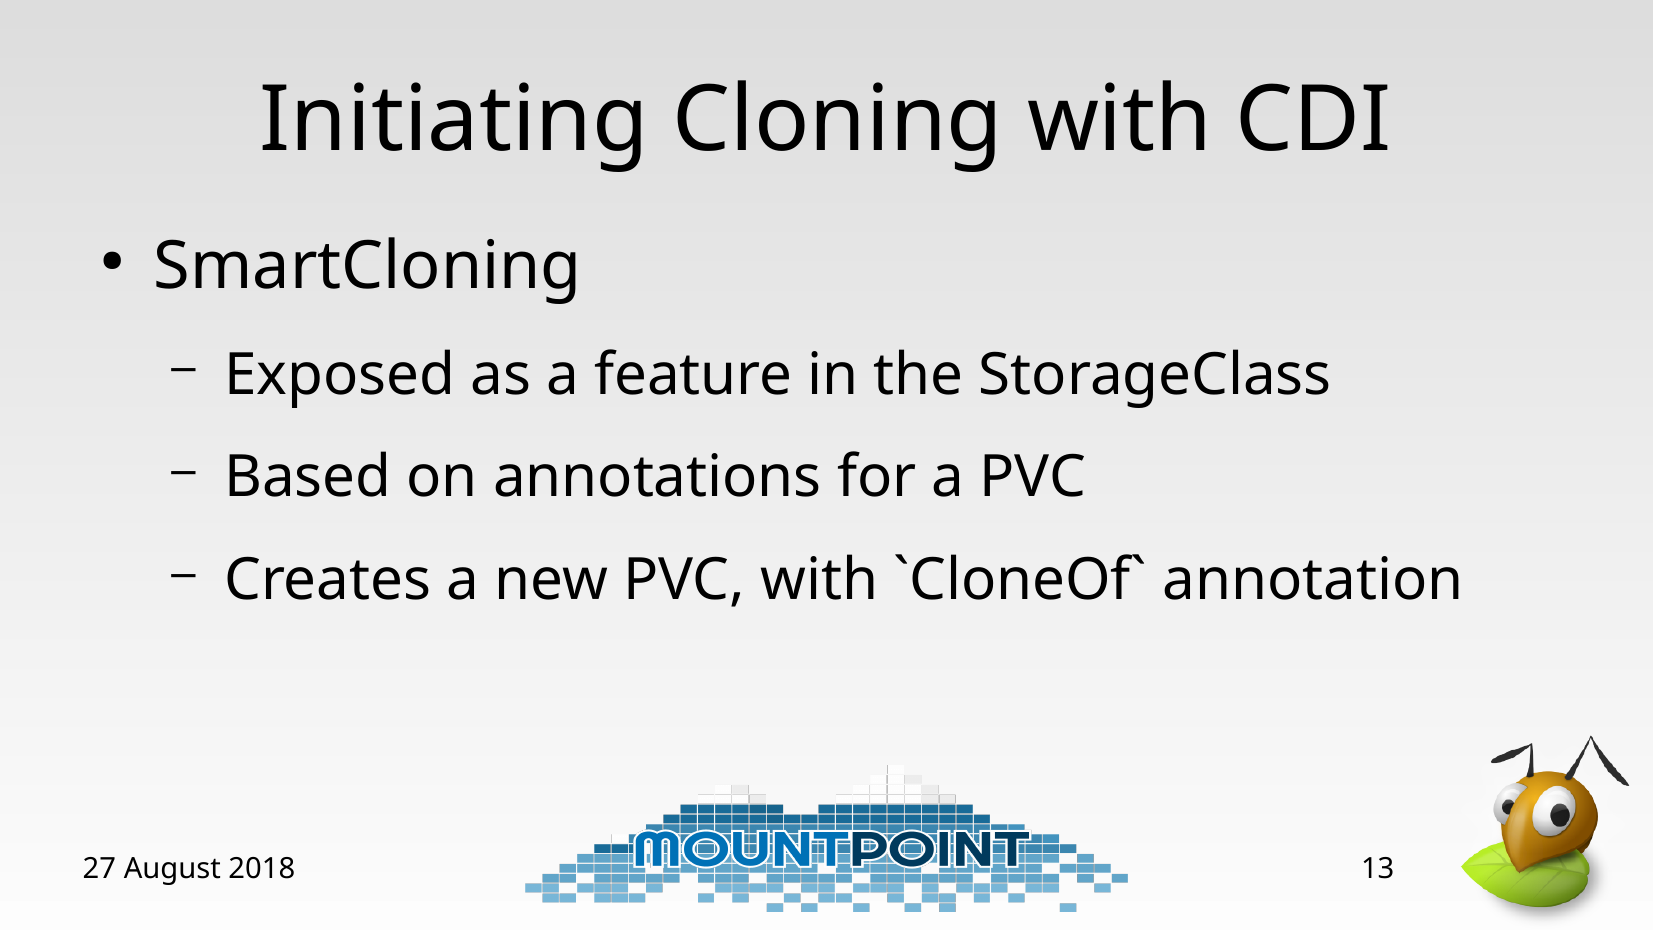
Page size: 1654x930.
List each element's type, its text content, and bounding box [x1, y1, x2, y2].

picture [525, 765, 1128, 912]
title Initiating Cloning with CDI [82, 37, 1571, 193]
picture [1432, 727, 1653, 930]
list SmartCloning Exposed as a feature in the StorageClass Based on annotations for a PVC Creates a new PVC, with `CloneOf` annotation [82, 217, 1571, 757]
